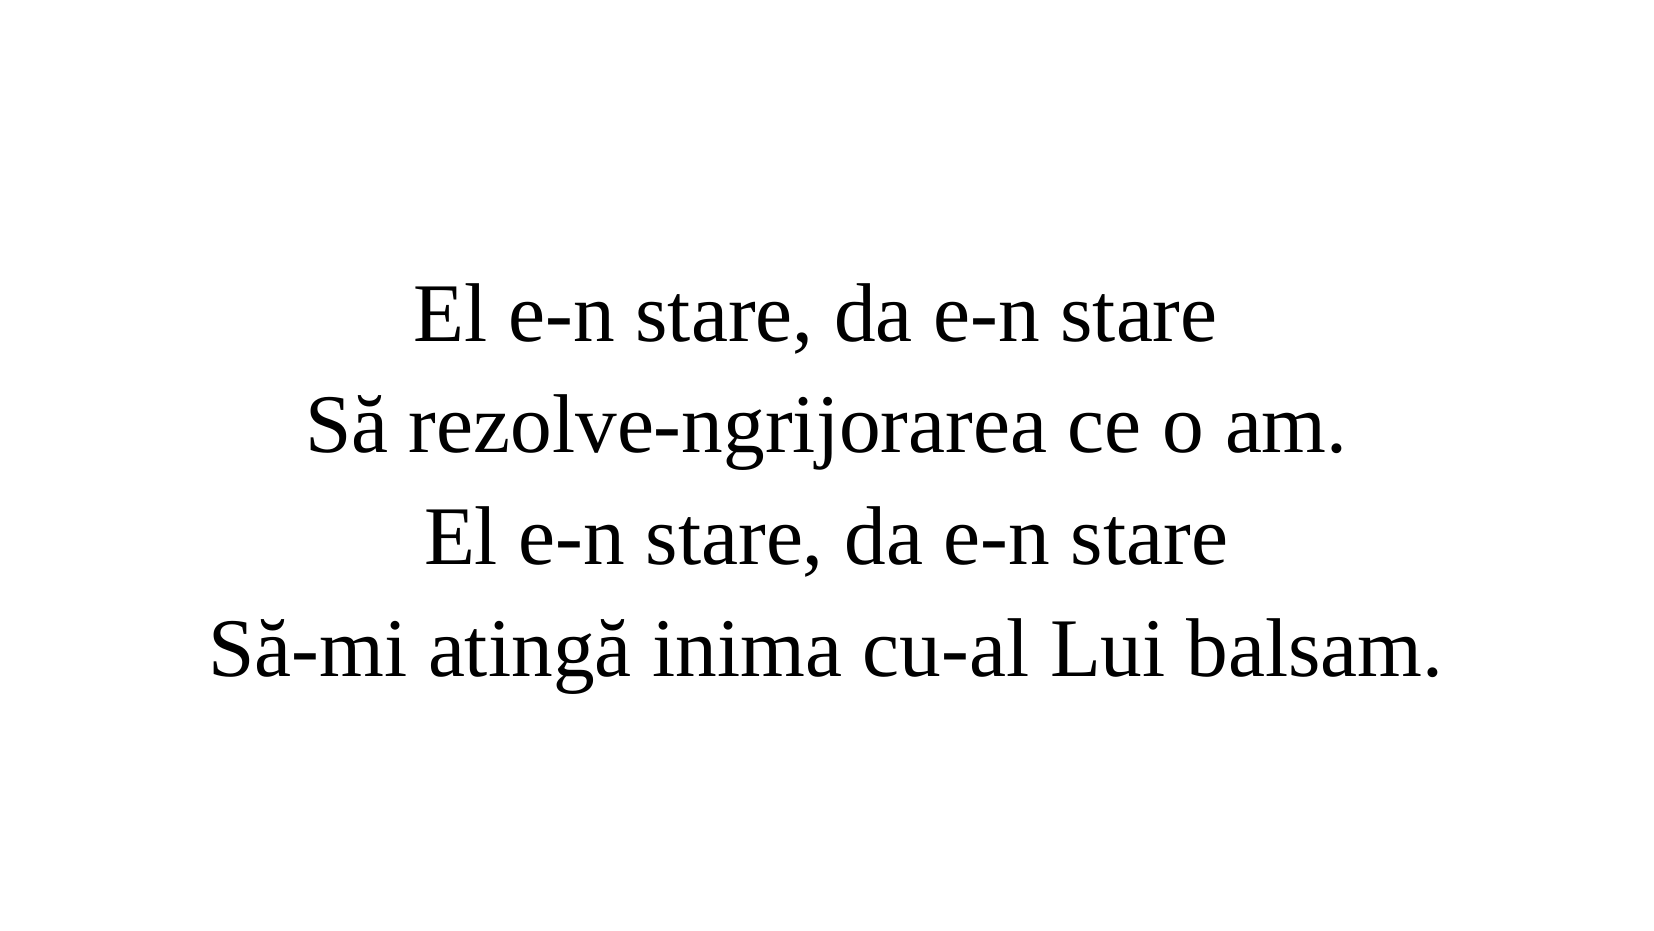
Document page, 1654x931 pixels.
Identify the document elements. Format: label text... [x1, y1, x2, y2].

subtitle El e-n stare, da e-n stare Să rezolve-ngrijorarea ce o am. El e-n stare, da e-n stare Să-mi atingă inima cu-al Lui balsam. [0, 250, 1654, 690]
